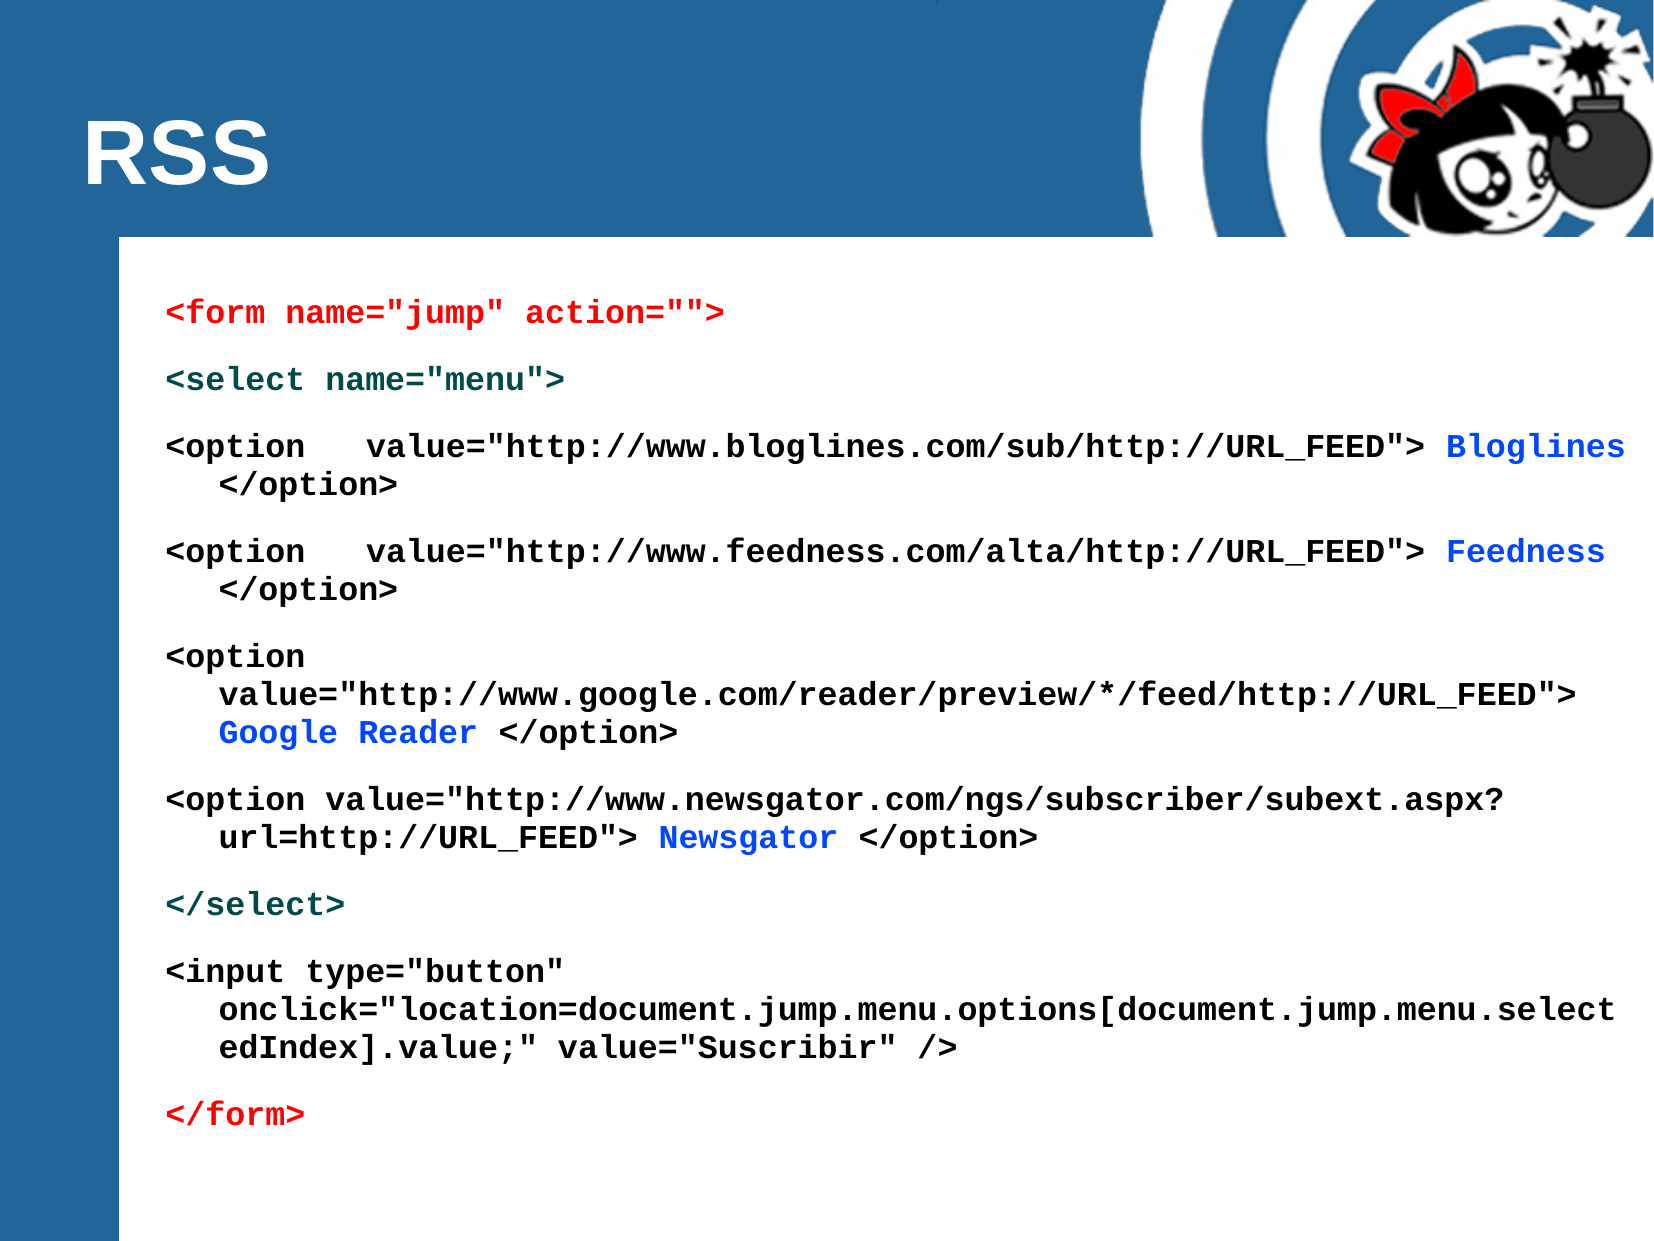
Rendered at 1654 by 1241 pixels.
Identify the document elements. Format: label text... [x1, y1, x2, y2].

title RSS [82, 49, 1571, 257]
list <form name="jump" action=""> <select name="menu"> <option value="http://www.bloglines.com/sub/http://URL_FEED"> Bloglines </option> <option value="http://www.feedness.com/alta/http://URL_FEED"> Feedness </option> <option value="http://www.google.com/reader/preview/*/feed/http://URL_FEED"> Google Reader </option> <option value="http://www.newsgator.com/ngs/subscriber/subext.aspx?url=http://URL_FEED"> Newsgator </option> </select> <input type="button" onclick="location=document.jump.menu.options[document.jump.menu.selectedIndex].value;" value="Suscribir" /> </form> [147, 295, 1636, 1170]
picture [0, 0, 1654, 1241]
